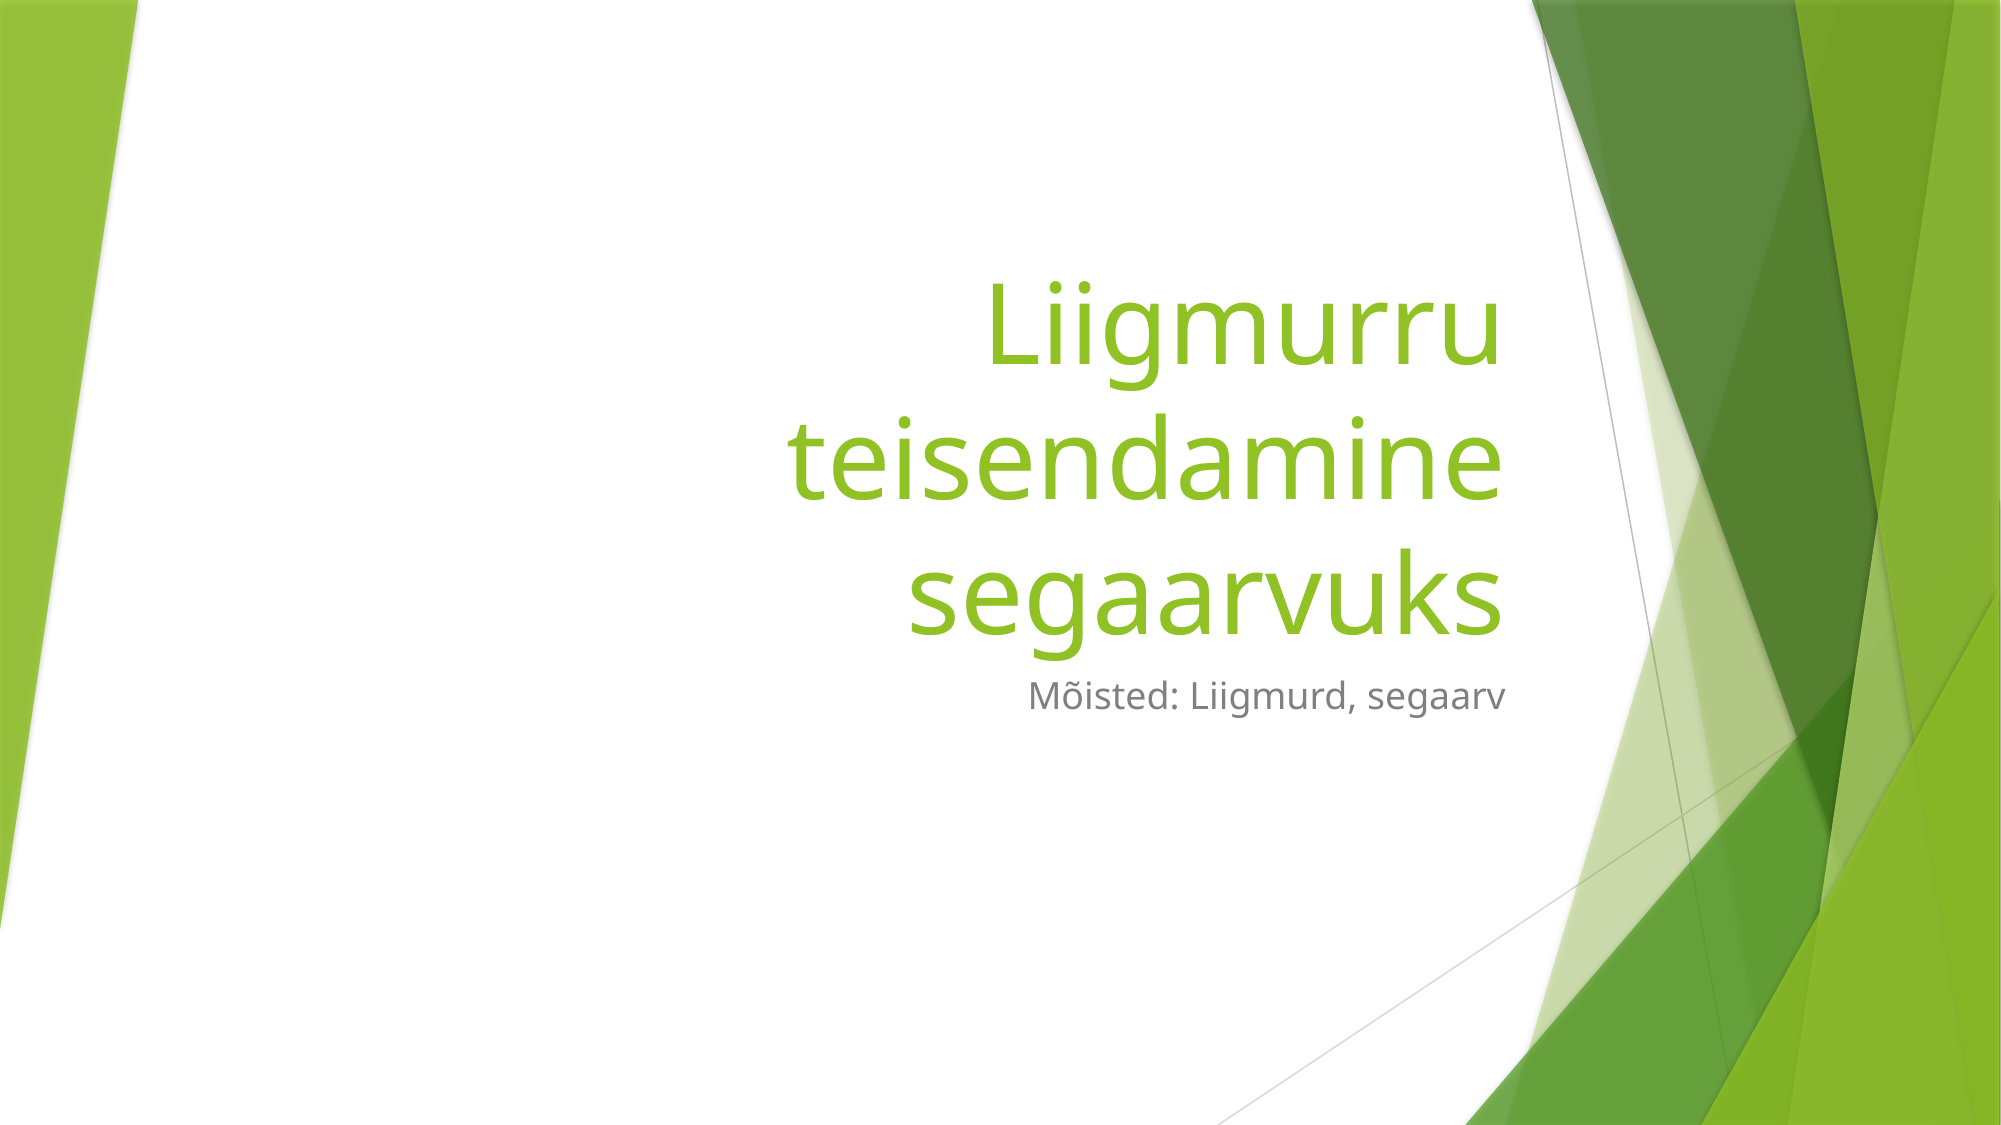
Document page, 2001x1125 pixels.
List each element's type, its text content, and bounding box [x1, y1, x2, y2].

subtitle Mõisted: Liigmurd, segaarv [247, 664, 1522, 845]
title Liigmurru teisendamine segaarvuks [247, 394, 1522, 664]
